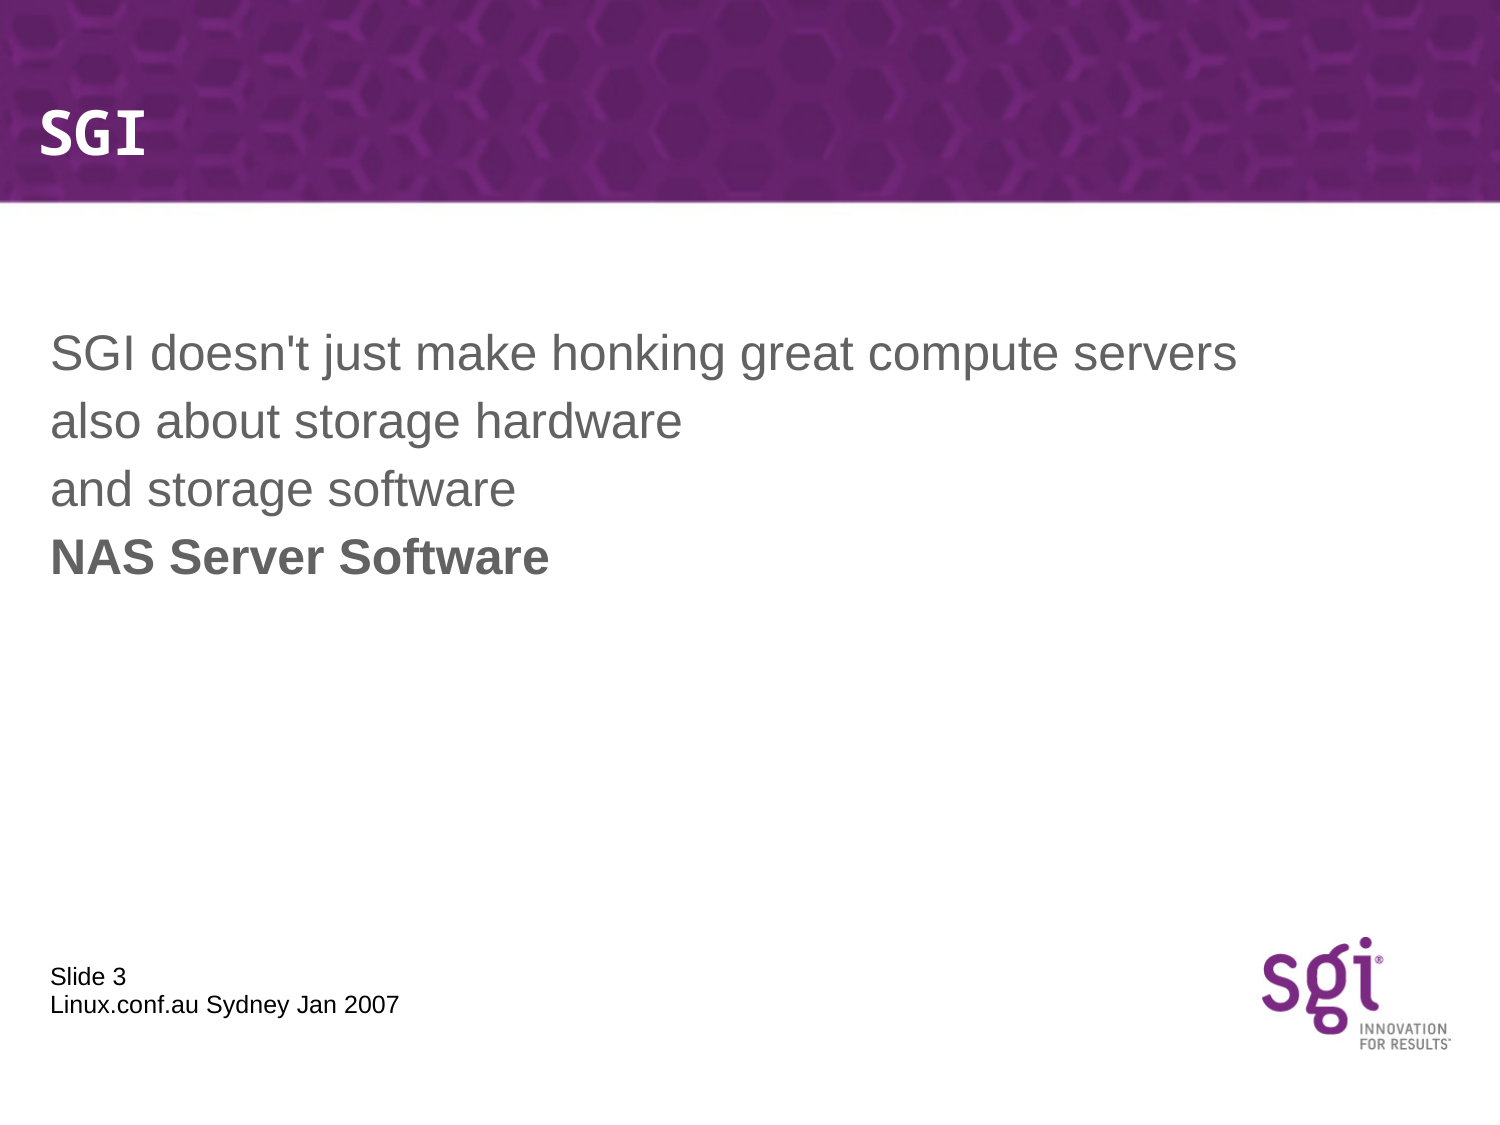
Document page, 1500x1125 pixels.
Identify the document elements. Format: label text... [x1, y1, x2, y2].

list SGI doesn't just make honking great compute servers also about storage hardware and storage software NAS Server Software [50, 324, 1326, 863]
picture [0, 0, 1500, 1050]
title SGI [37, 37, 1313, 226]
